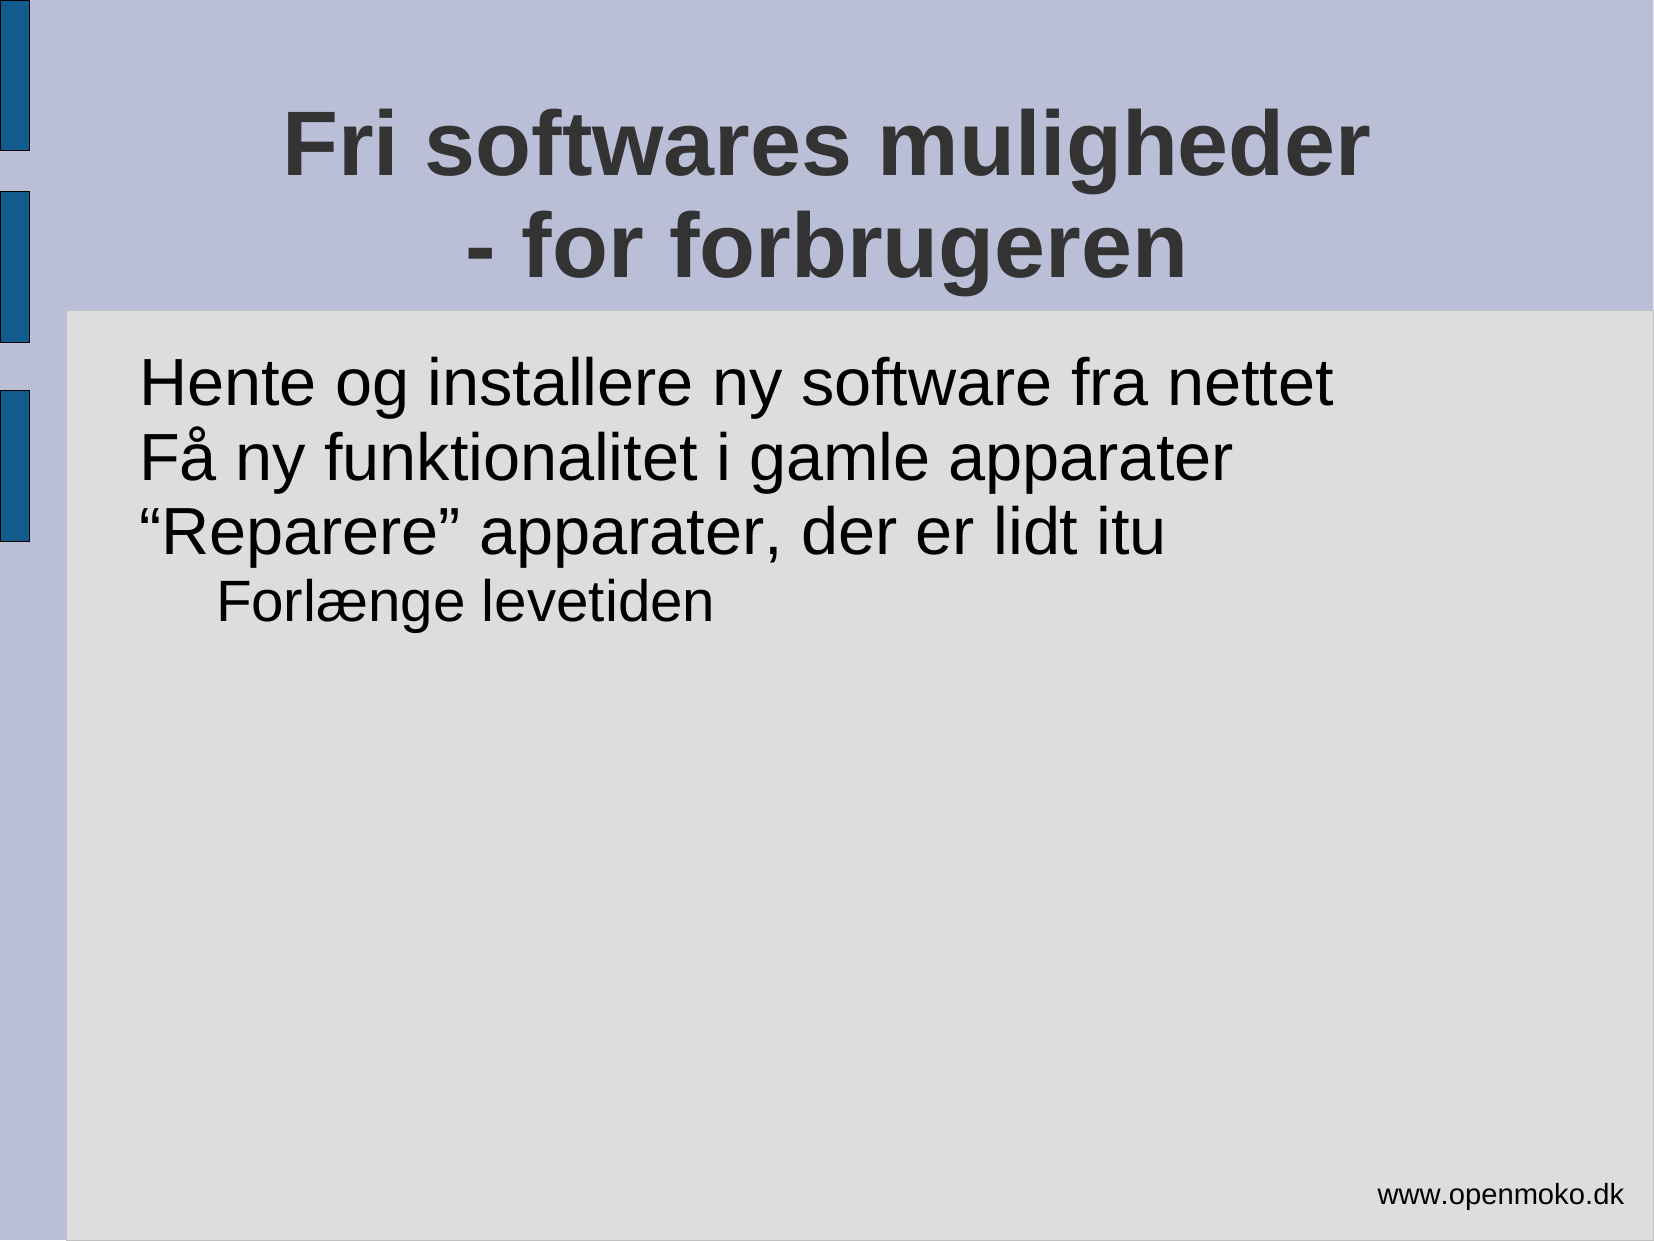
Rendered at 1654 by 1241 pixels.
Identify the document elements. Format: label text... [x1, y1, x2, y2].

list Hente og installere ny software fra nettet Få ny funktionalitet i gamle apparater “Reparere” apparater, der er lidt itu Forlænge levetiden [121, 344, 1534, 1127]
title Fri softwares muligheder - for forbrugeren [121, 87, 1534, 302]
